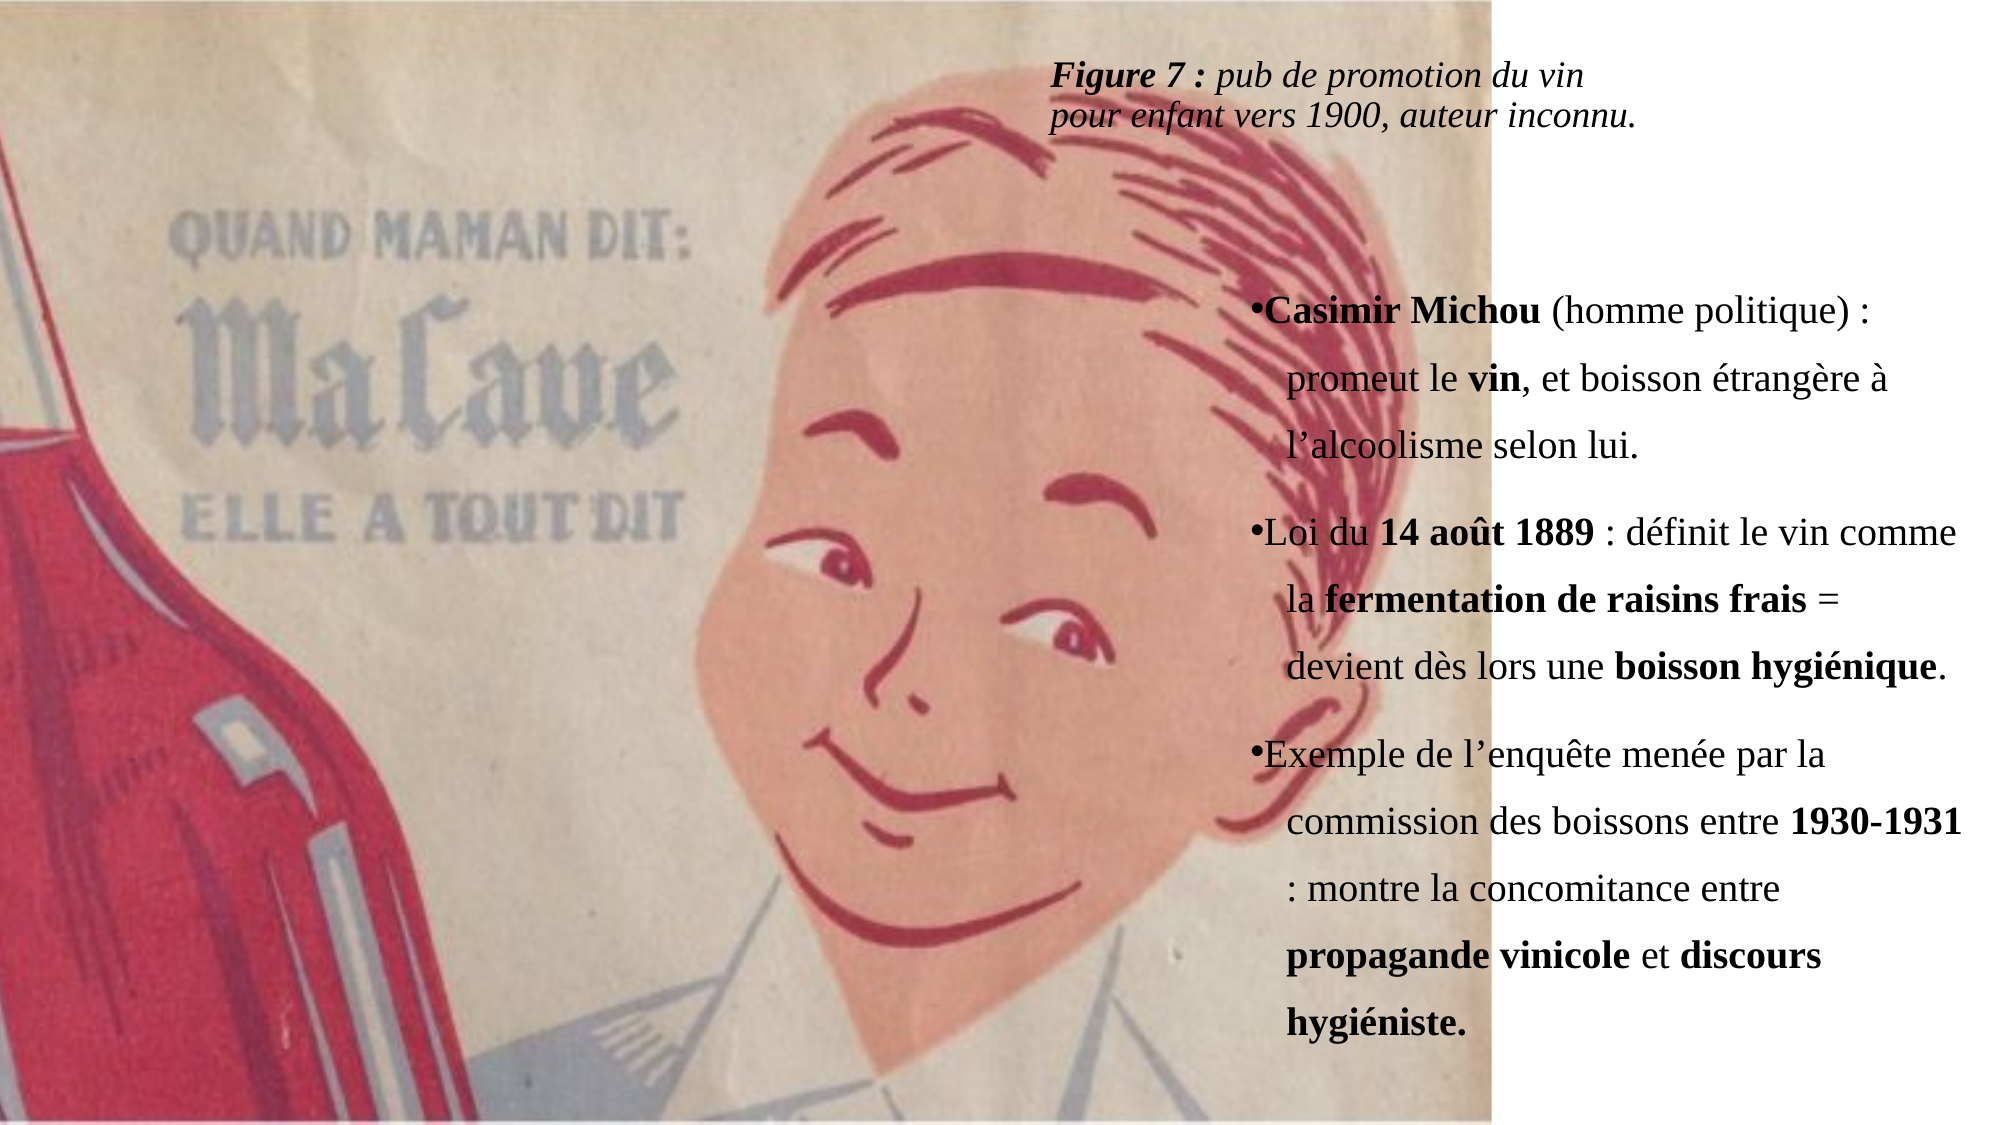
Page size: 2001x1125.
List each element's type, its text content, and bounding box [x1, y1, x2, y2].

title Figure 7 : pub de promotion du vin pour enfant vers 1900, auteur inconnu. [1035, 24, 1663, 167]
picture [0, 0, 1492, 1125]
list Casimir Michou (homme politique) : promeut le vin, et boisson étrangère à l’alcoolisme selon lui. Loi du 14 août 1889 : définit le vin comme la fermentation de raisins frais = devient dès lors une boisson hygiénique. Exemple de l’enquête menée par la commission des boissons entre 1930-1931 : montre la concomitance entre propagande vinicole et discours hygiéniste. [1235, 257, 1979, 1125]
